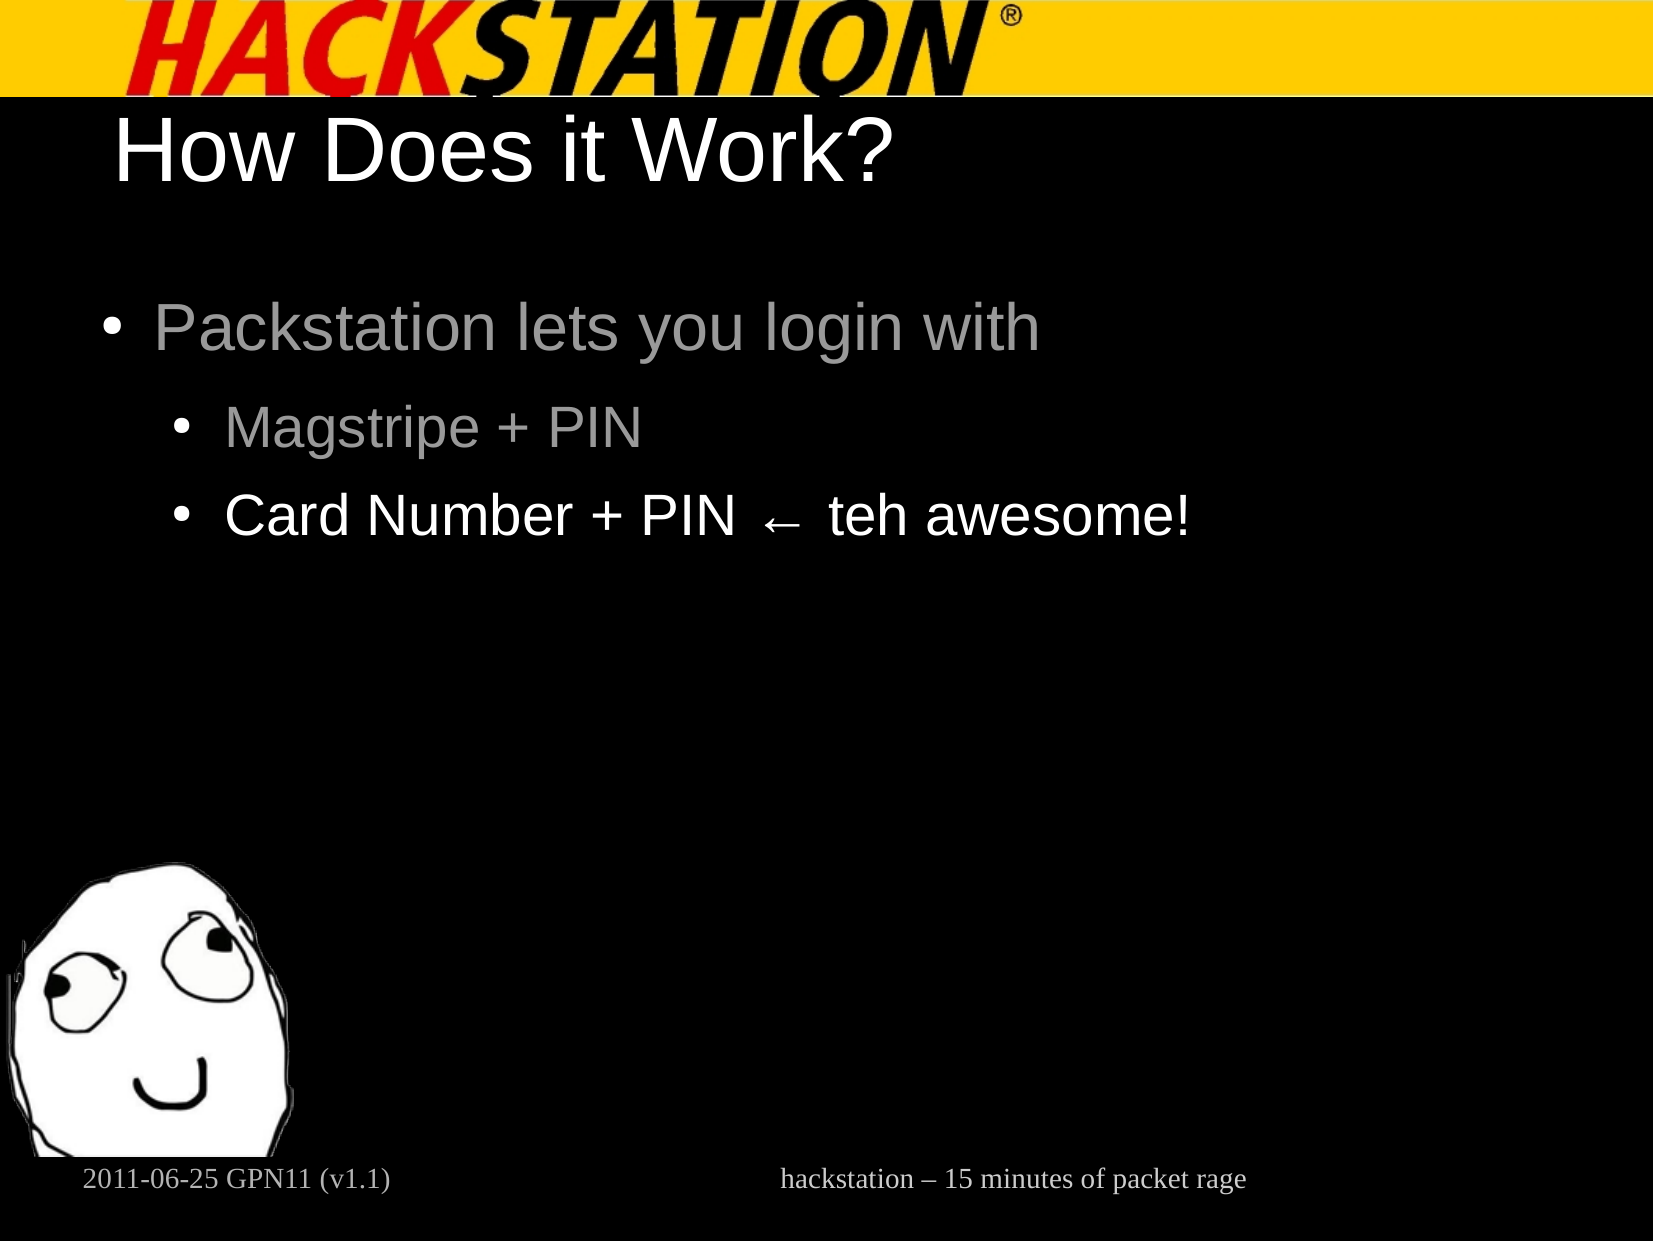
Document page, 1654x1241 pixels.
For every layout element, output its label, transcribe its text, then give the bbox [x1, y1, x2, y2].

picture [0, 862, 338, 1157]
picture [0, 0, 1653, 97]
list Packstation lets you login with Magstripe + PIN Card Number + PIN ← teh awesome! [82, 290, 1571, 1109]
title How Does it Work? [112, 75, 1571, 226]
